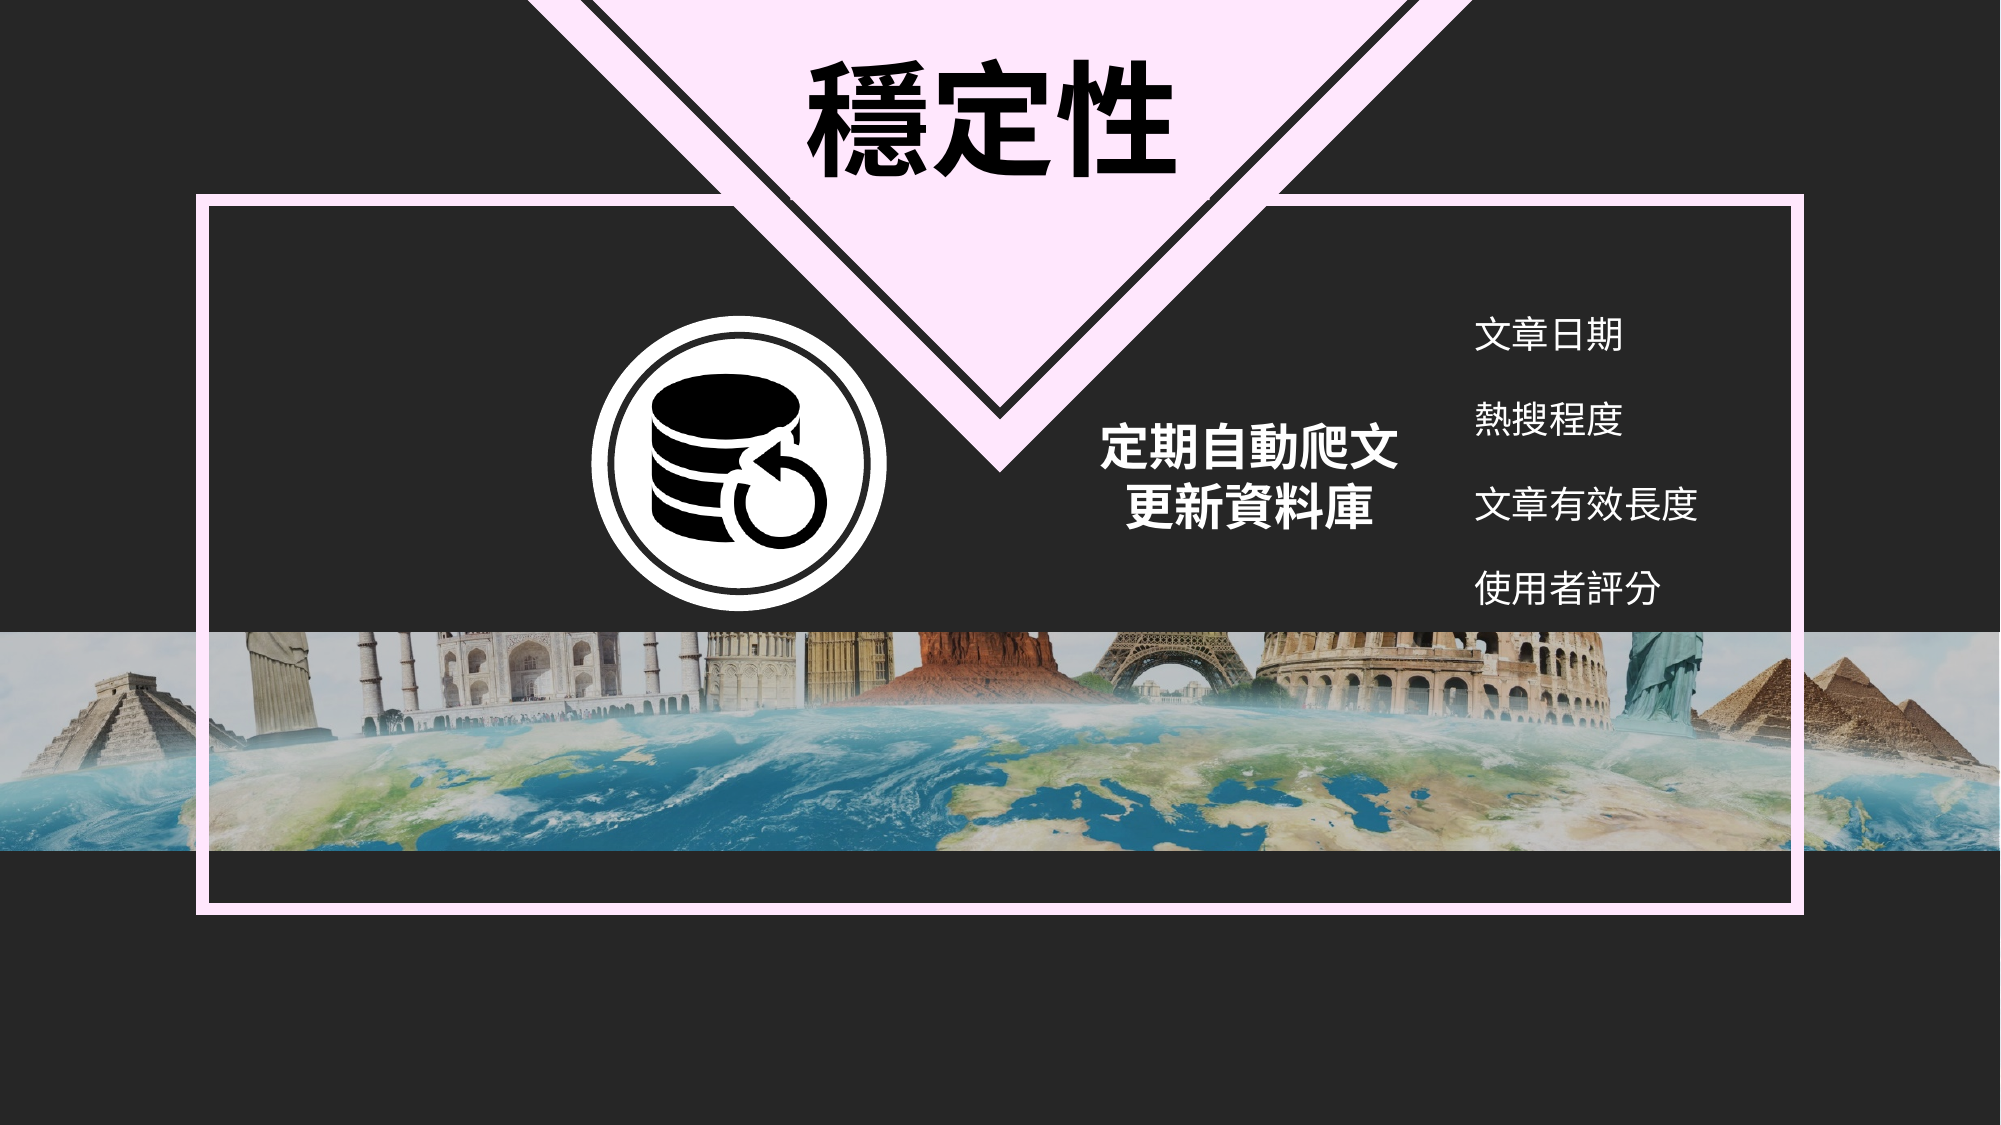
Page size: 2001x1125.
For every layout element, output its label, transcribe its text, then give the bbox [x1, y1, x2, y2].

text_box 文章日期 [1459, 303, 1641, 365]
text_box 使用者評分 [1459, 558, 1679, 619]
text_box 穩定性 [790, 33, 1210, 201]
text_box 熱搜程度 [1459, 388, 1641, 450]
text_box [0, 0, 2000, 1125]
text_box 文章有效長度 [1459, 473, 1717, 535]
text_box 定期自動爬文 更新資料庫 [1079, 408, 1421, 545]
picture [650, 372, 828, 550]
